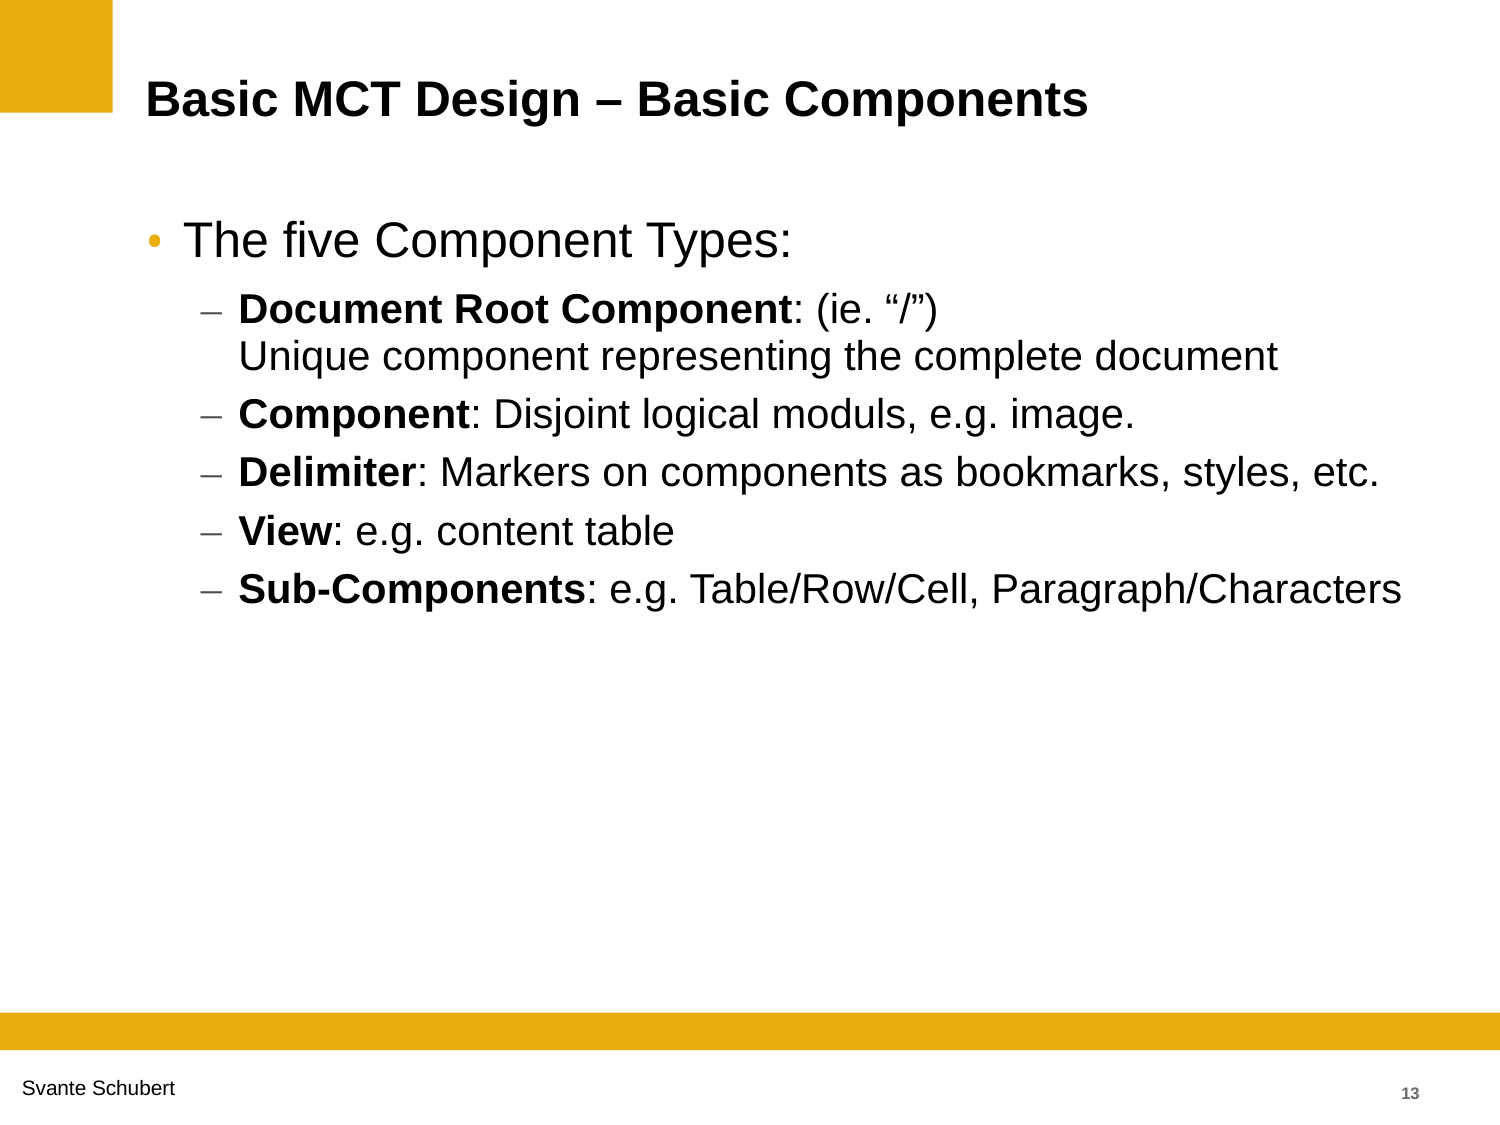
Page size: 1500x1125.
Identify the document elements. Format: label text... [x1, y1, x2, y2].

list The five Component Types: Document Root Component: (ie. “/”) Unique component representing the complete document Component: Disjoint logical moduls, e.g. image. Delimiter: Markers on components as bookmarks, styles, etc. View: e.g. content table Sub-Components: e.g. Table/Row/Cell, Paragraph/Characters [145, 212, 1423, 922]
title Basic MCT Design – Basic Components [145, 67, 1388, 212]
